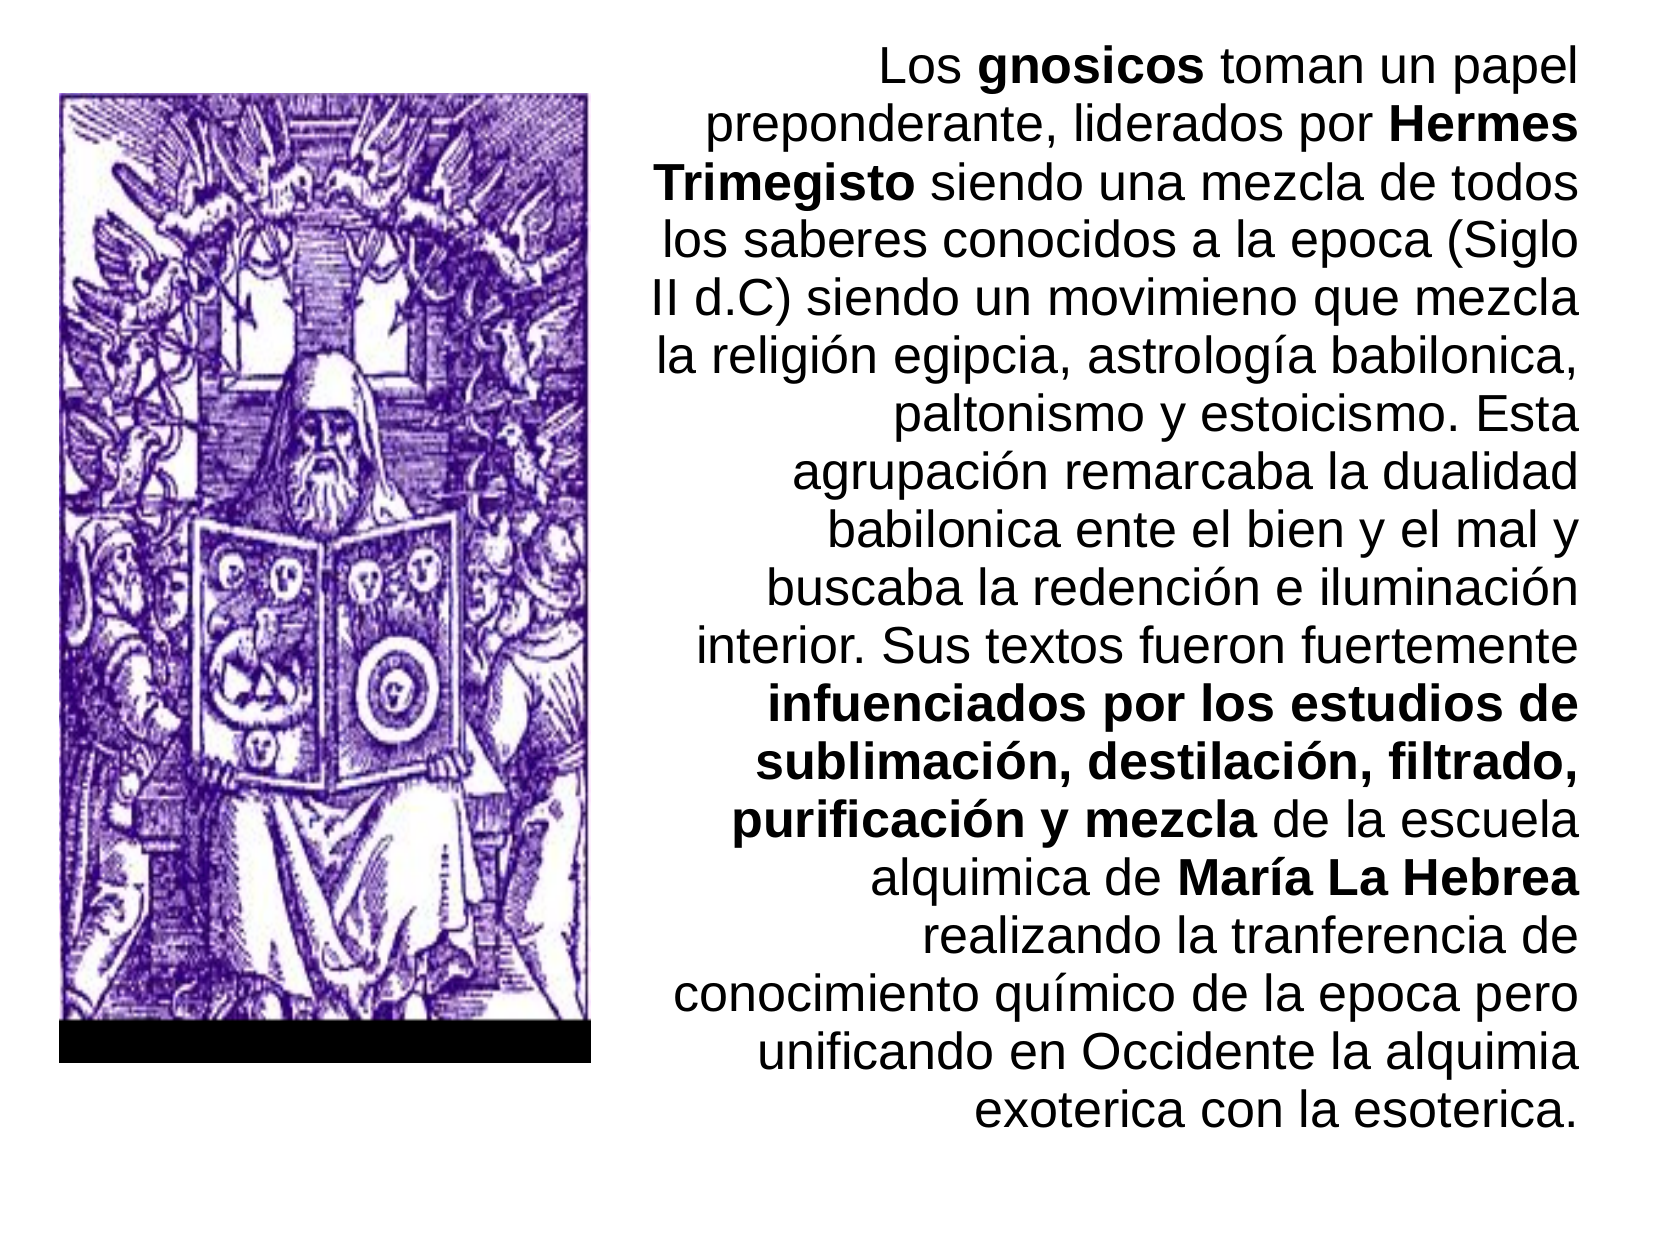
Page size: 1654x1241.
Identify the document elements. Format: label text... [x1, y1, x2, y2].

picture [59, 93, 591, 1063]
text_box Los gnosicos toman un papel preponderante, liderados por Hermes Trimegisto siendo una mezcla de todos los saberes conocidos a la epoca (Siglo II d.C) siendo un movimieno que mezcla la religión egipcia, astrología babilonica, paltonismo y estoicismo. Esta agrupación remarcaba la dualidad babilonica ente el bien y el mal y buscaba la redención e iluminación interior. Sus textos fueron fuertemente infuenciados por los estudios de sublimación, destilación, filtrado, purificación y mezcla de la escuela alquimica de María La Hebrea realizando la tranferencia de conocimiento químico de la epoca pero unificando en Occidente la alquimia exoterica con la esoterica. [620, 29, 1595, 1147]
